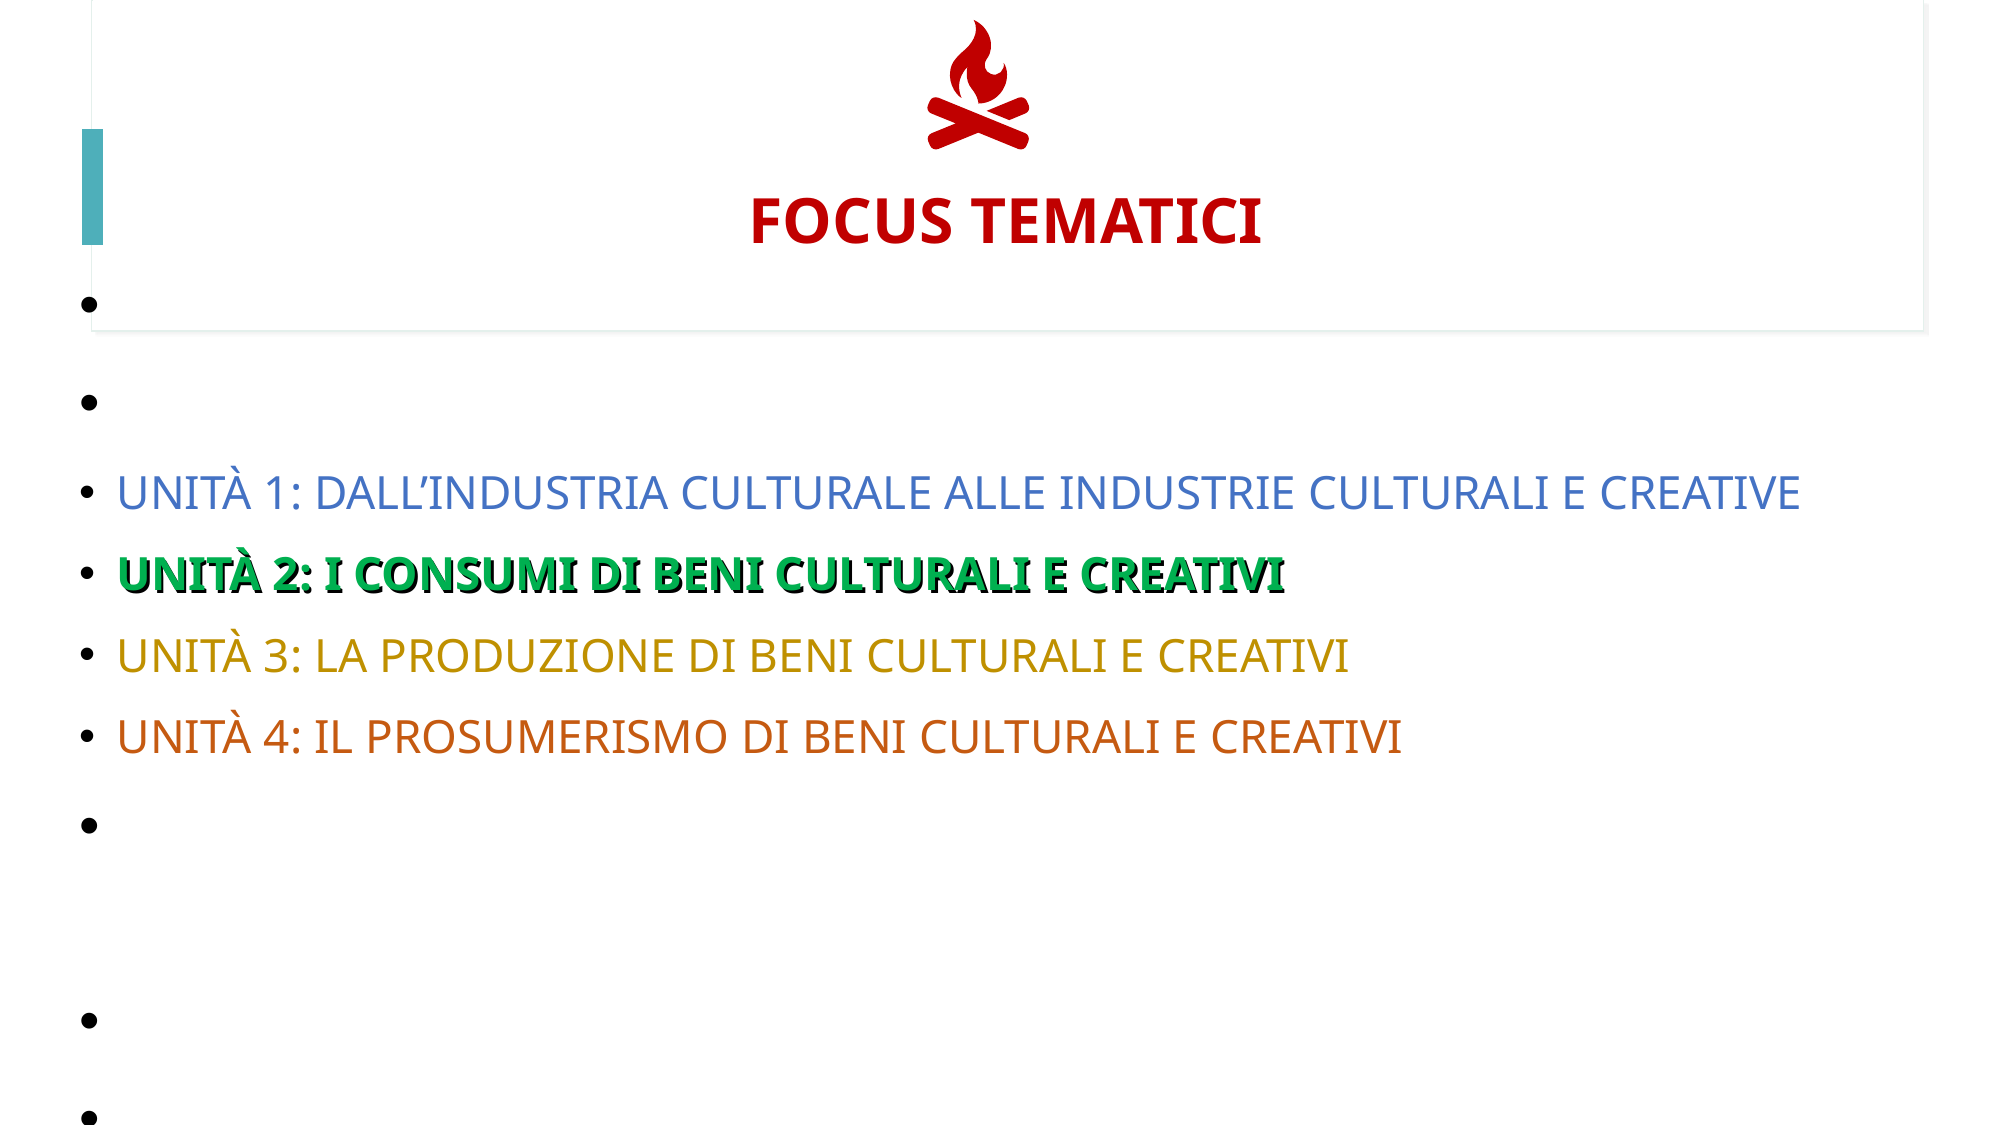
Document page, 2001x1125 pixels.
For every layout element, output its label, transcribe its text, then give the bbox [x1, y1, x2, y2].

title Focus Tematici [180, 159, 1817, 262]
picture [903, 9, 1054, 160]
list Unità 1: Dall’Industria Culturale alle Industrie Culturali e Creative Unità 2: I Consumi di Beni Culturali e Creativi Unità 3: La Produzione di Beni Culturali e Creativi Unità 4: Il Prosumerismo di Beni Culturali e Creativi [64, 262, 1942, 1020]
